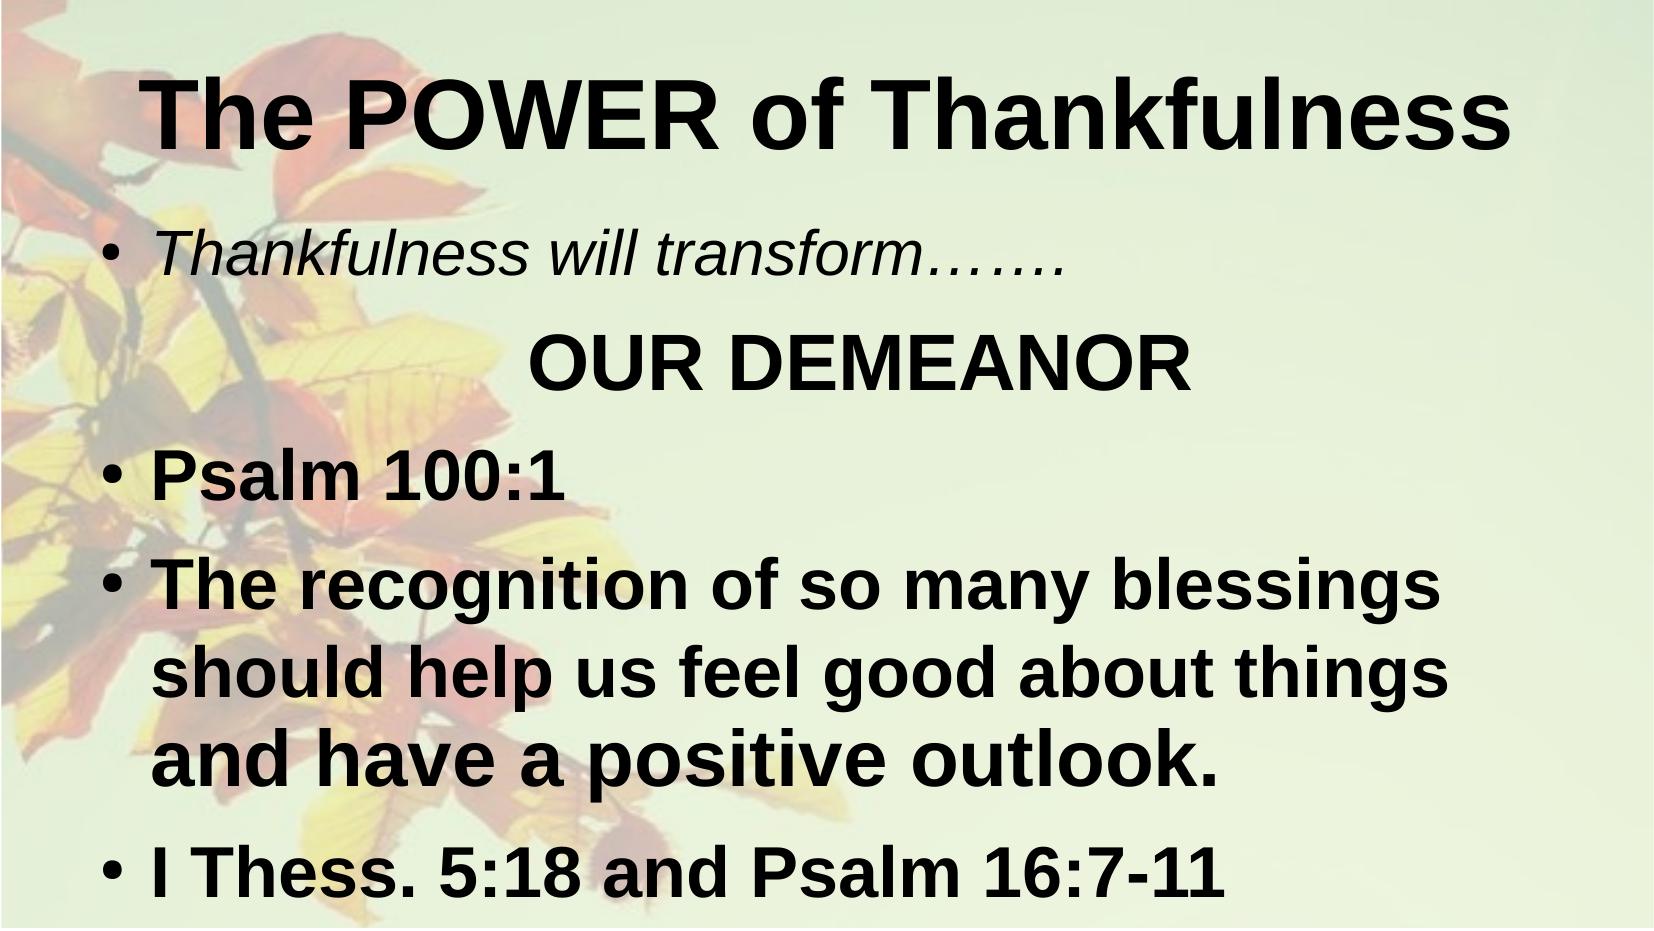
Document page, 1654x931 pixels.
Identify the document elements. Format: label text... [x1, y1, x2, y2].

list Thankfulness will transform……. OUR DEMEANOR Psalm 100:1 The recognition of so many blessings should help us feel good about things and have a positive outlook. I Thess. 5:18 and Psalm 16:7-11 [82, 217, 1571, 916]
picture [1, 0, 1654, 928]
title The POWER of Thankfulness [82, 37, 1571, 193]
